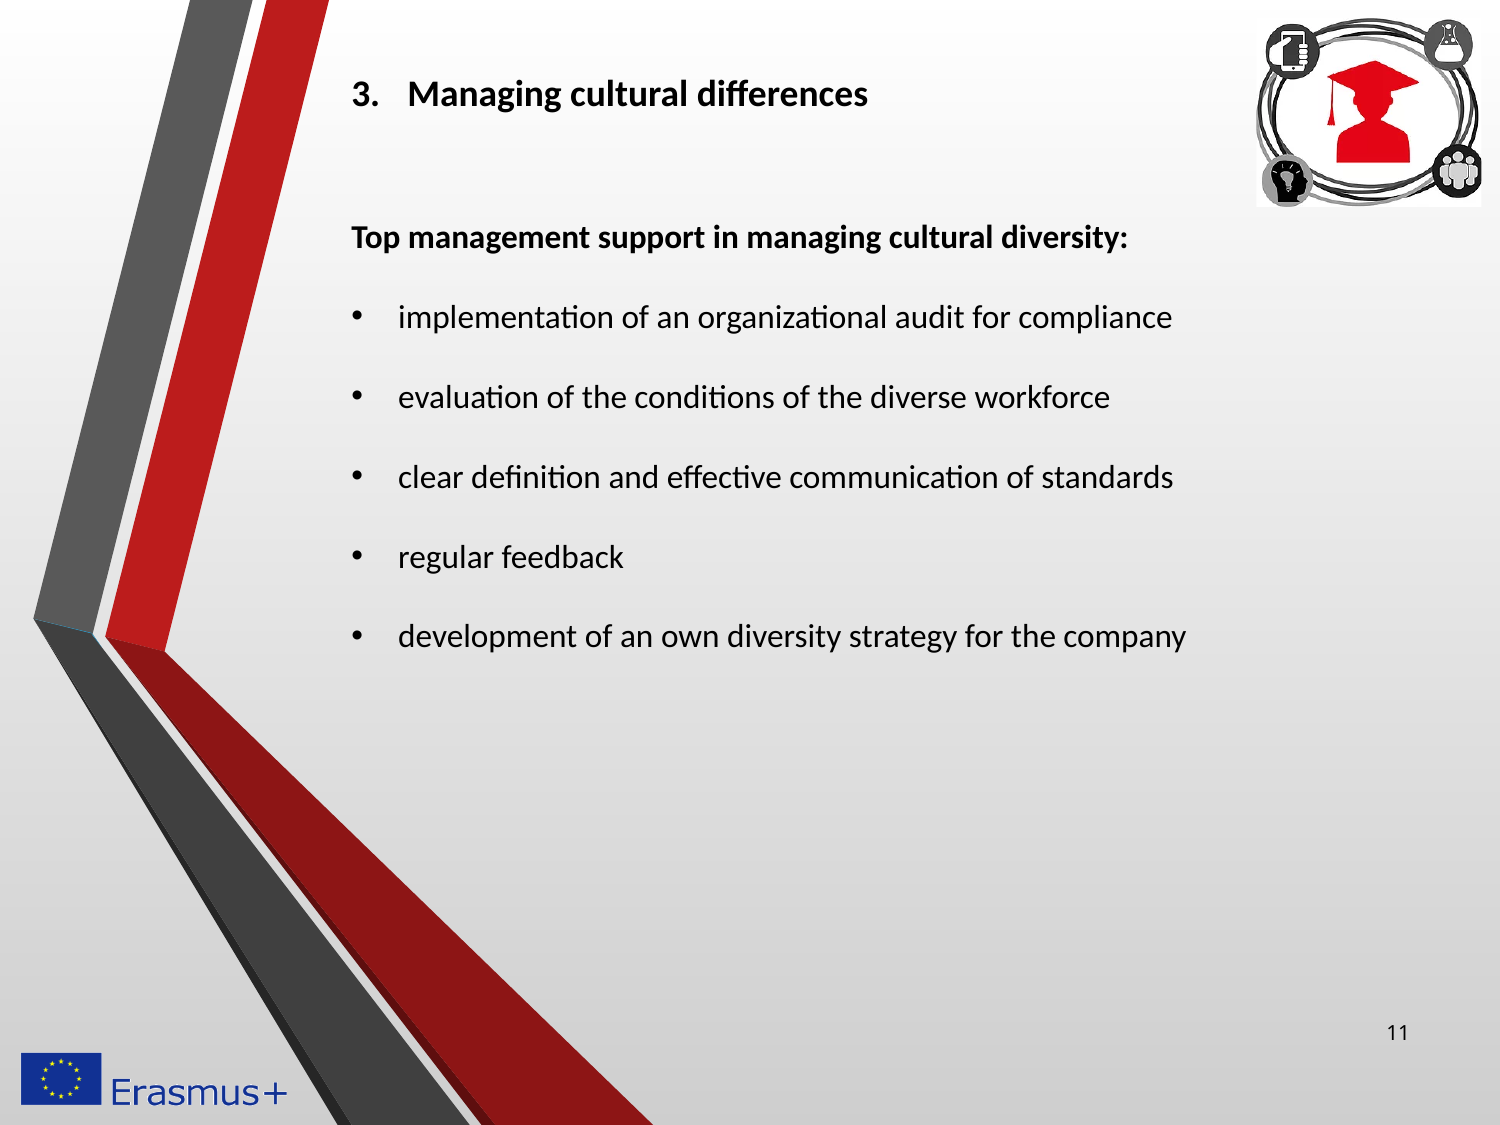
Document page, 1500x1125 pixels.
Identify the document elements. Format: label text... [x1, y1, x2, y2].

picture [1256, 18, 1482, 207]
text_box Managing cultural differences [336, 61, 1247, 122]
chart [1257, 19, 1483, 209]
picture [5, 1037, 302, 1120]
slide_number <numer> [1357, 1003, 1425, 1064]
text_box Top management support in managing cultural diversity: implementation of an organizational audit for compliance evaluation of the conditions of the diverse workforce clear definition and effective communication of standards regular feedback development of an own diversity strategy for the company [336, 208, 1258, 702]
